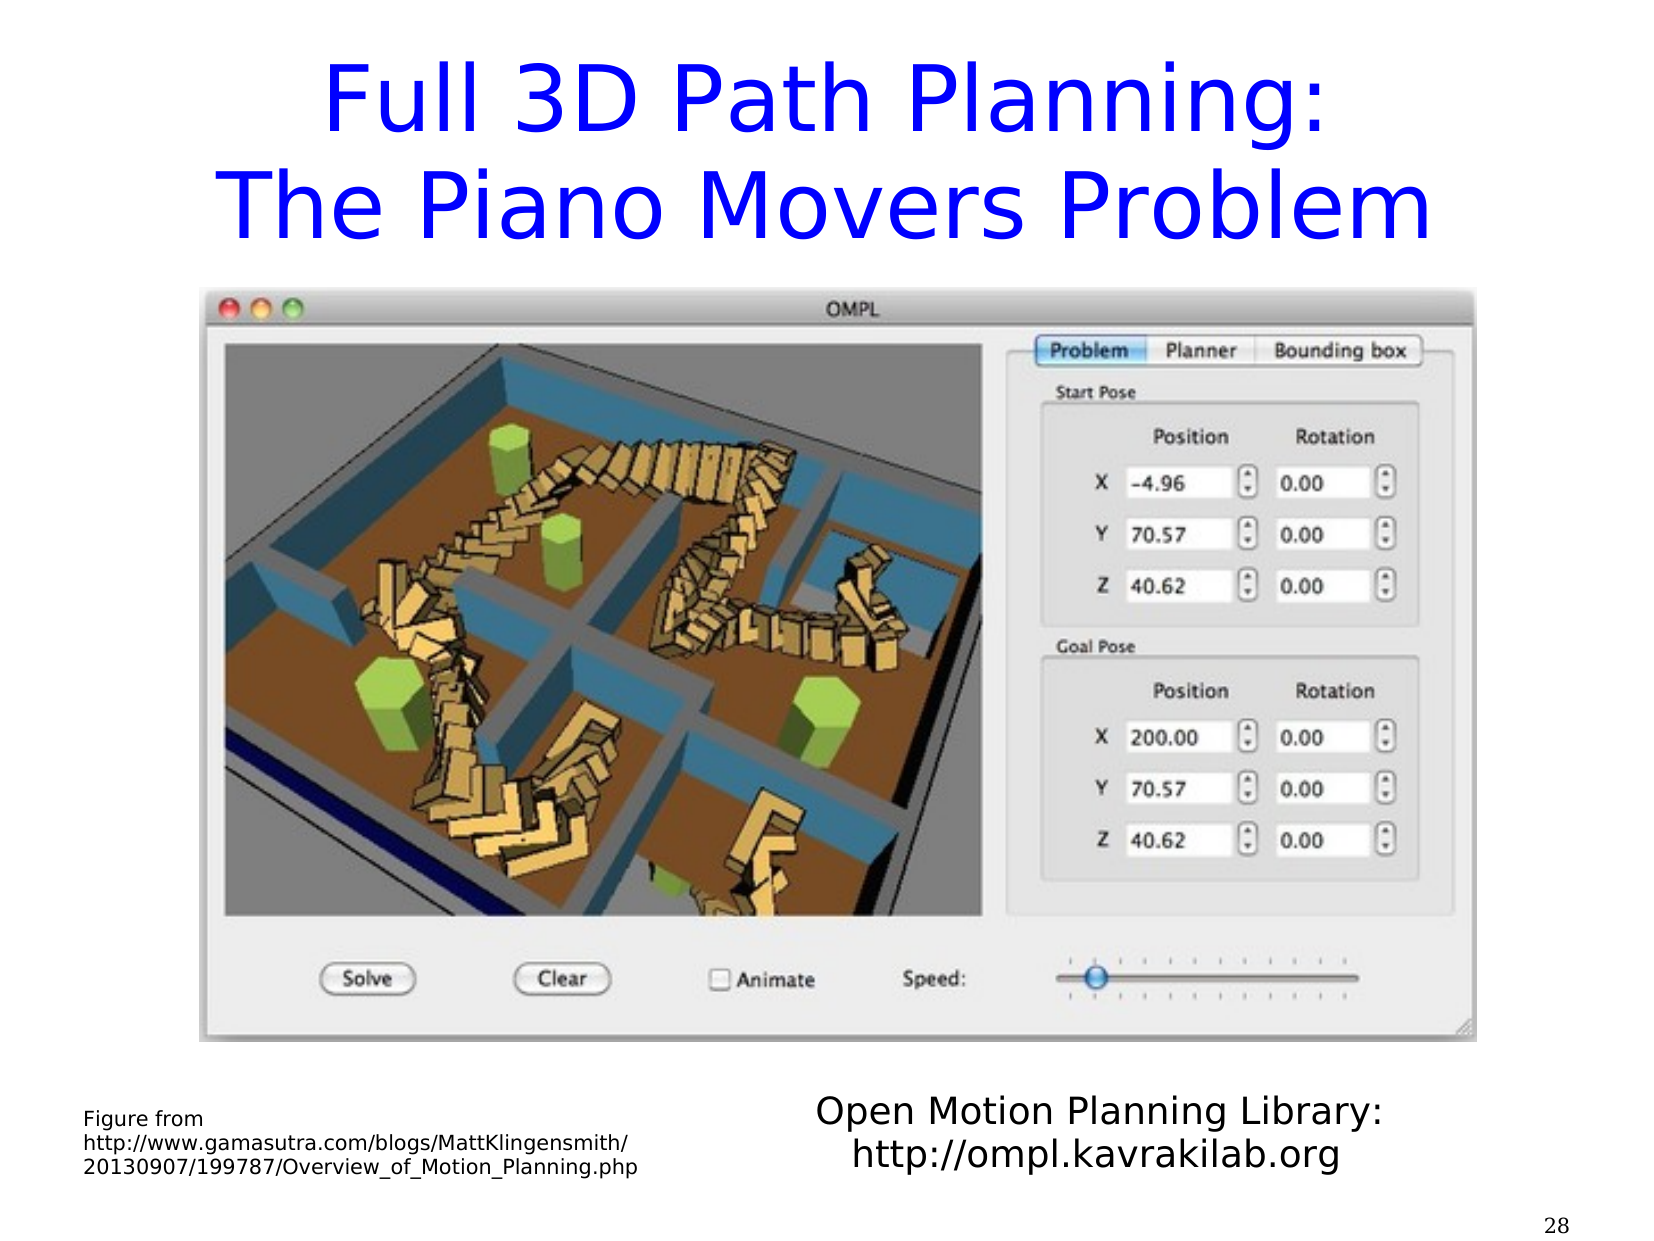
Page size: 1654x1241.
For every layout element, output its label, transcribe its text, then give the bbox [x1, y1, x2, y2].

text_box Open Motion Planning Library: http://ompl.kavrakilab.org [800, 1082, 1454, 1186]
picture [199, 287, 1477, 1042]
text_box Figure from http://www.gamasutra.com/blogs/MattKlingensmith/ 20130907/199787/Overview_of_Motion_Planning.php [68, 1099, 680, 1213]
title Full 3D Path Planning: The Piano Movers Problem [82, 45, 1571, 261]
